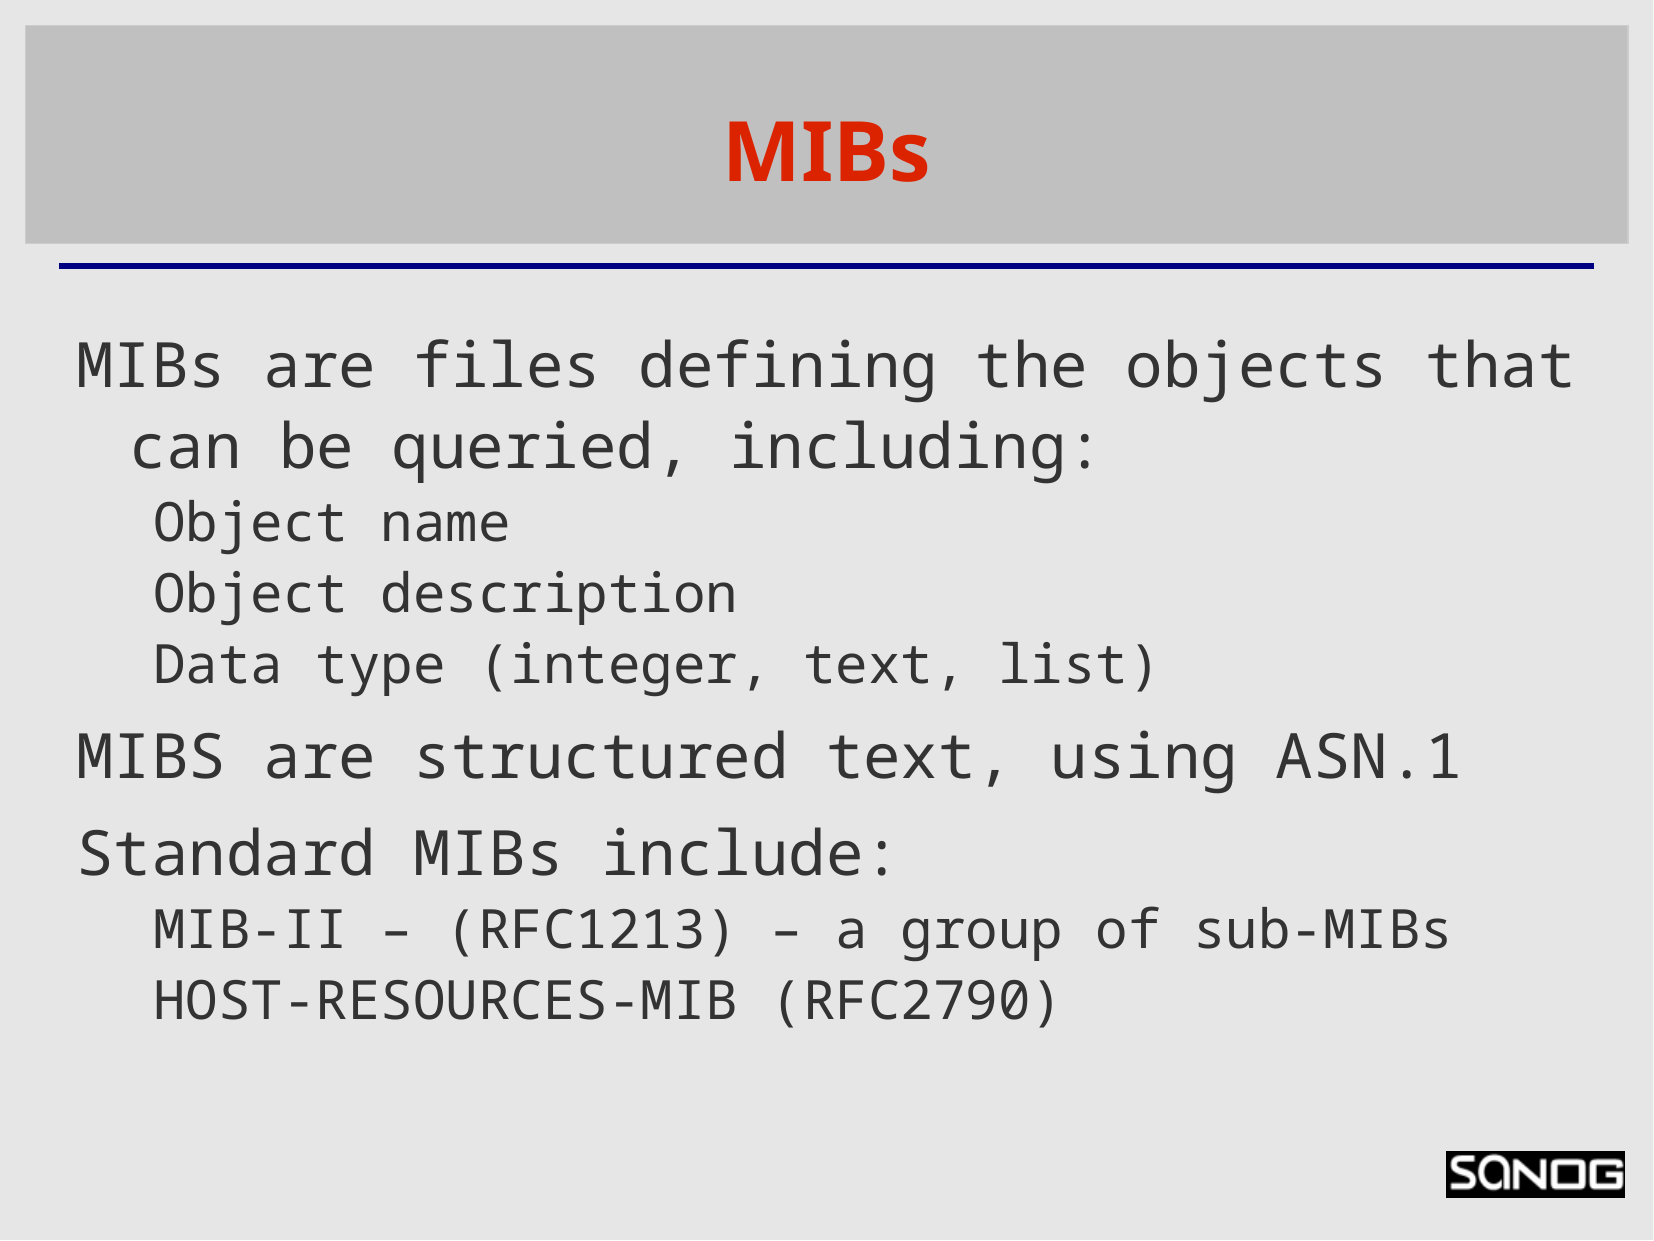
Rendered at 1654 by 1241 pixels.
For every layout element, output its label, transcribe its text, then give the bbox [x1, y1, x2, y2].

title MIBs [121, 53, 1534, 246]
list MIBs are files defining the objects that can be queried, including: Object name Object description Data type (integer, text, list) MIBS are structured text, using ASN.1 Standard MIBs include: MIB-II – (RFC1213) – a group of sub-MIBs HOST-RESOURCES-MIB (RFC2790) [59, 322, 1594, 1117]
picture [1446, 1151, 1625, 1198]
